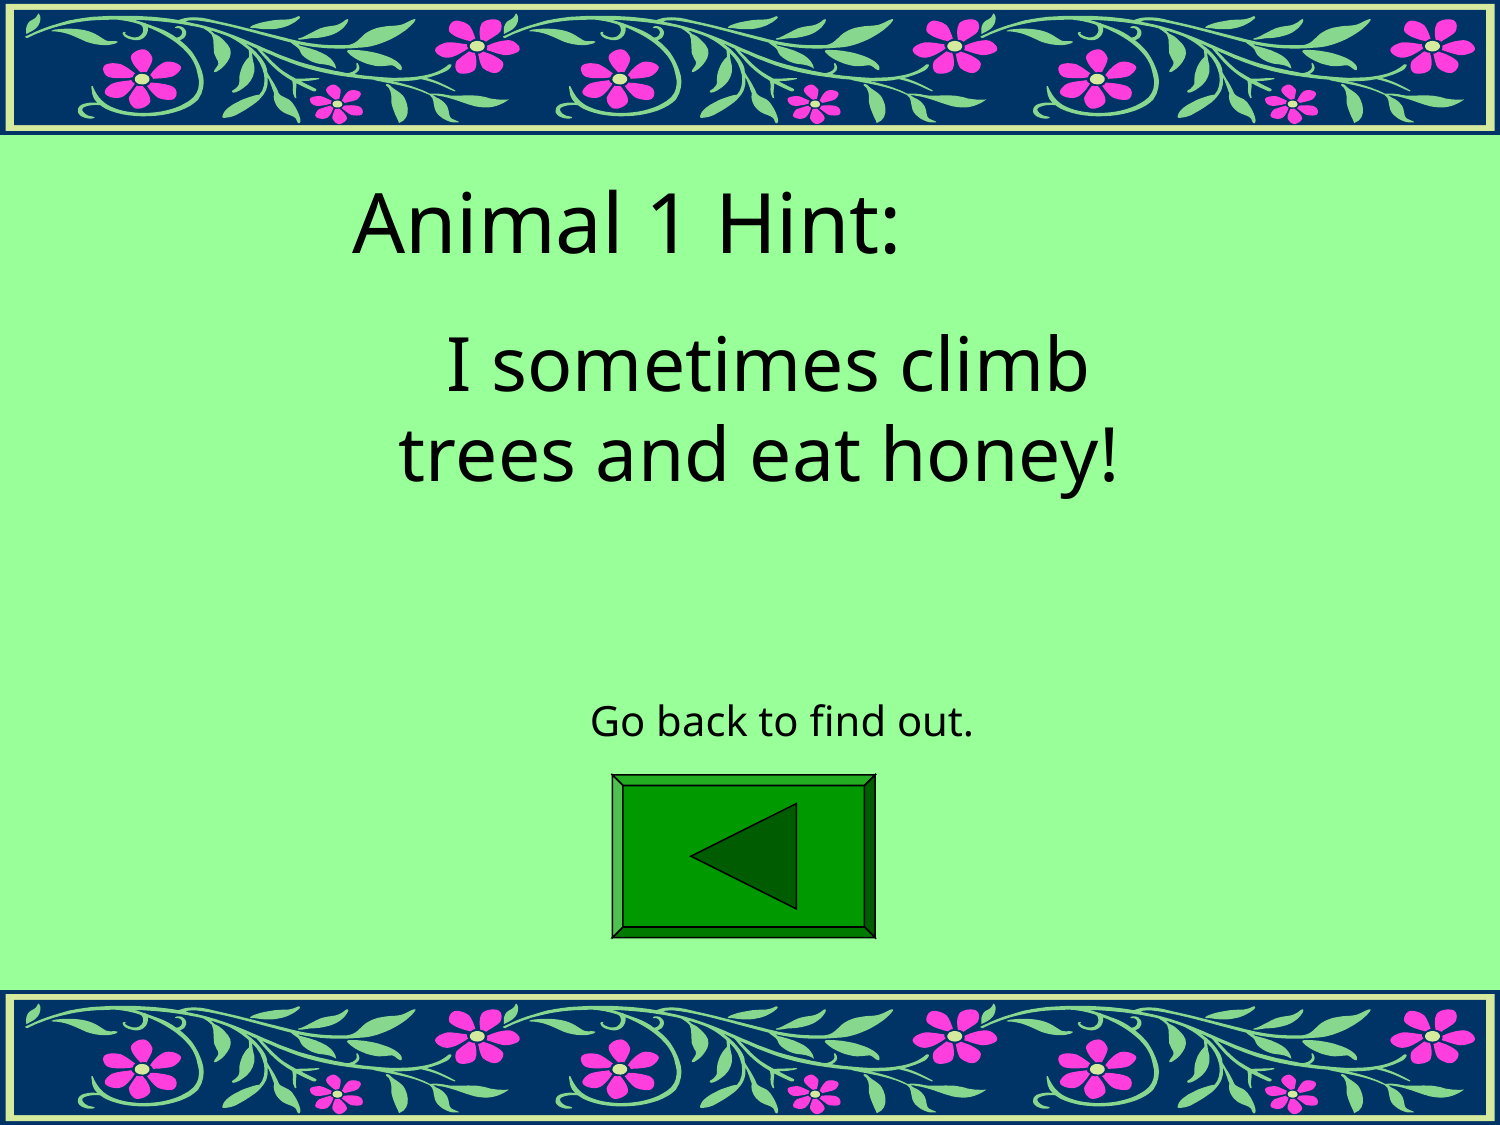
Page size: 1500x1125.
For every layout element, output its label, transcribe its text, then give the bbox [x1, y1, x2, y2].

text_box [614, 774, 876, 938]
text_box Go back to find out. [574, 687, 1051, 754]
picture [0, 0, 1500, 135]
picture [0, 990, 1500, 1125]
text_box Animal 1 Hint: I sometimes climb trees and eat honey! [337, 162, 1201, 505]
